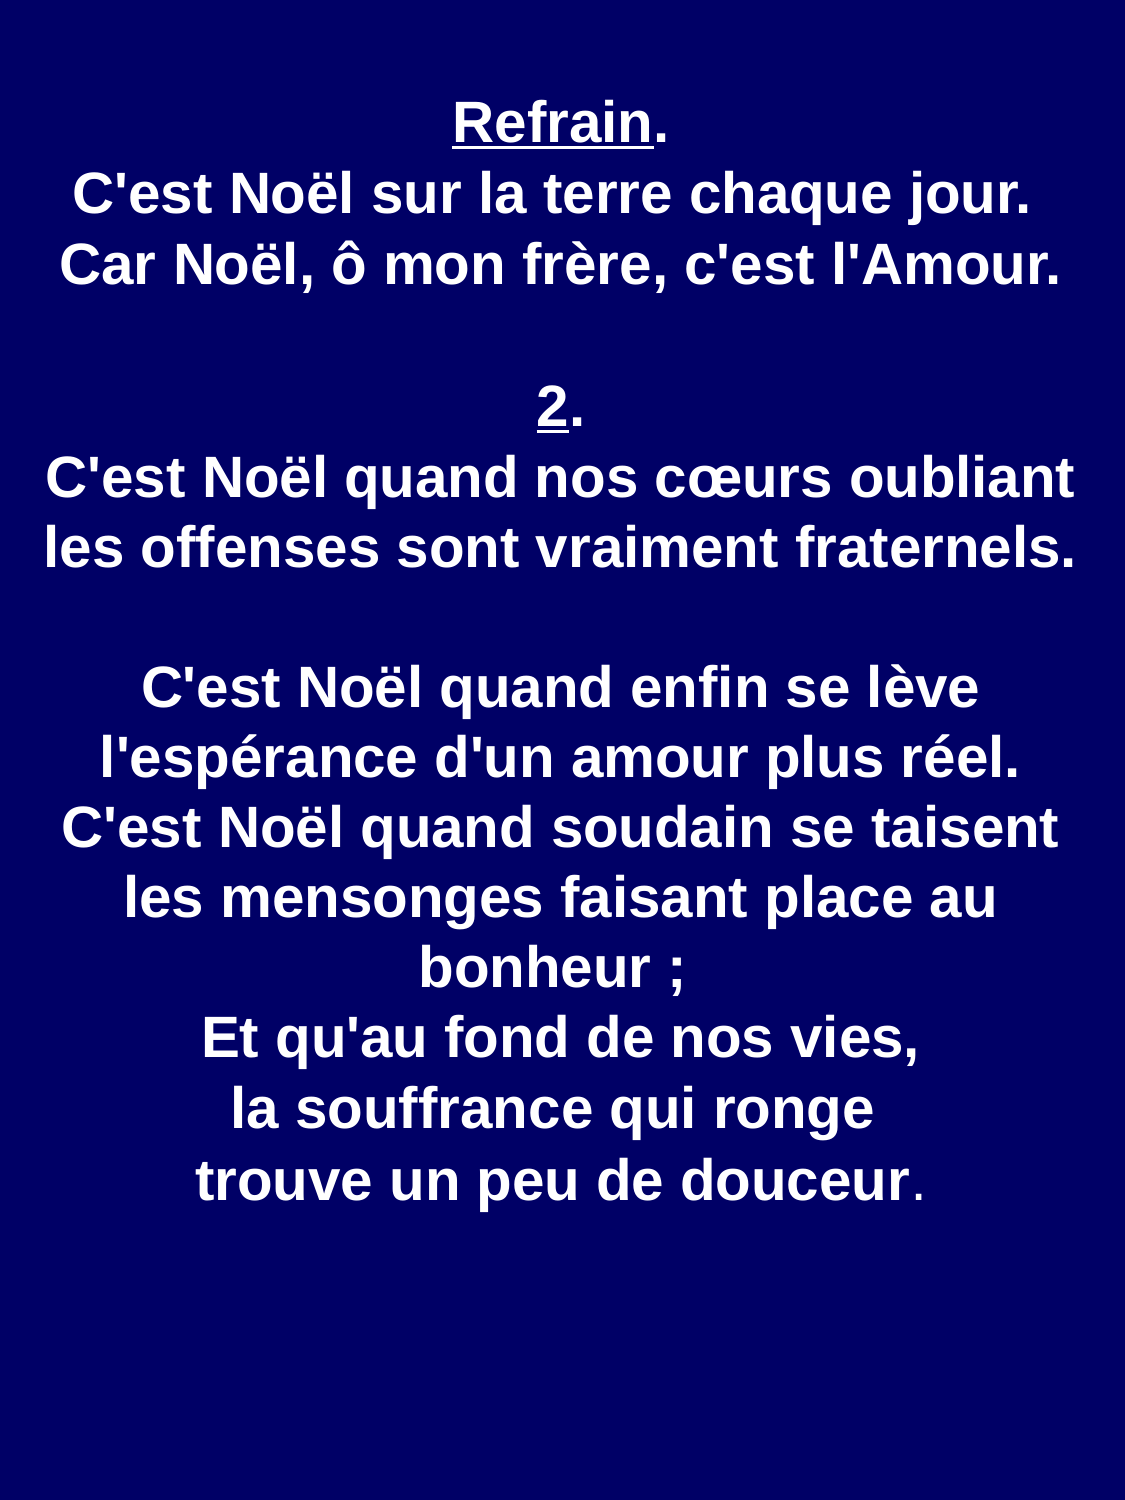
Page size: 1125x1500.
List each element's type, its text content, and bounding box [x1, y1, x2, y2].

text_box Refrain. C'est Noël sur la terre chaque jour. Car Noël, ô mon frère, c'est l'Amour. 2. C'est Noël quand nos cœurs oubliant les offenses sont vraiment fraternels. C'est Noël quand enfin se lève l'espérance d'un amour plus réel. C'est Noël quand soudain se taisent les mensonges faisant place au bonheur ; Et qu'au fond de nos vies, la souffrance qui ronge trouve un peu de douceur. [23, 76, 1099, 1220]
